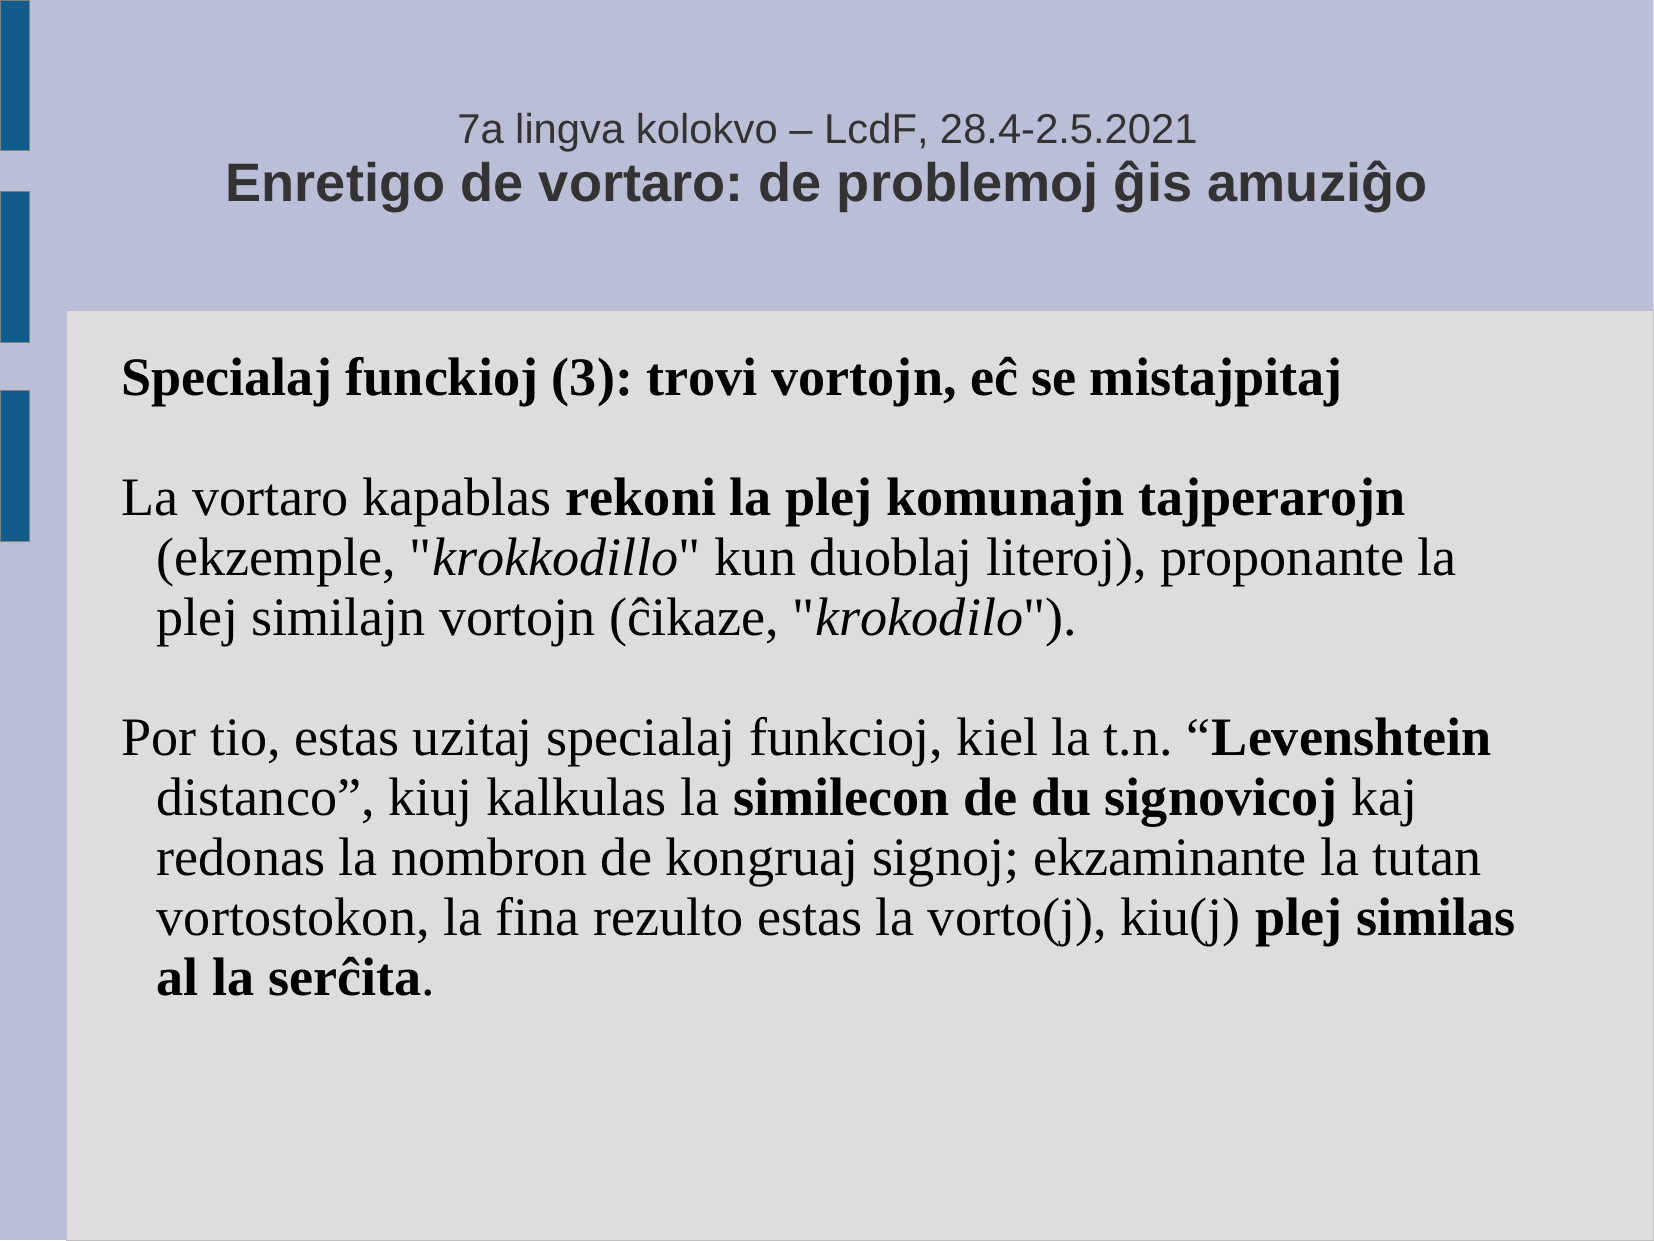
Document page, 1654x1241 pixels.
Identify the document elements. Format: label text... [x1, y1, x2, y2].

title 7a lingva kolokvo – LcdF, 28.4-2.5.2021 Enretigo de vortaro: de problemoj ĝis amuziĝo [121, 55, 1534, 263]
subtitle Specialaj funckioj (3): trovi vortojn, eĉ se mistajpitaj La vortaro kapablas rekoni la plej komunajn tajperarojn (ekzemple, "krokkodillo" kun duoblaj literoj), proponante la plej similajn vortojn (ĉikaze, "krokodilo"). Por tio, estas uzitaj specialaj funkcioj, kiel la t.n. “Levenshtein distanco”, kiuj kalkulas la similecon de du signovicoj kaj redonas la nombron de kongruaj signoj; ekzaminante la tutan vortostokon, la fina rezulto estas la vorto(j), kiu(j) plej similas al la serĉita. [121, 338, 1534, 1197]
